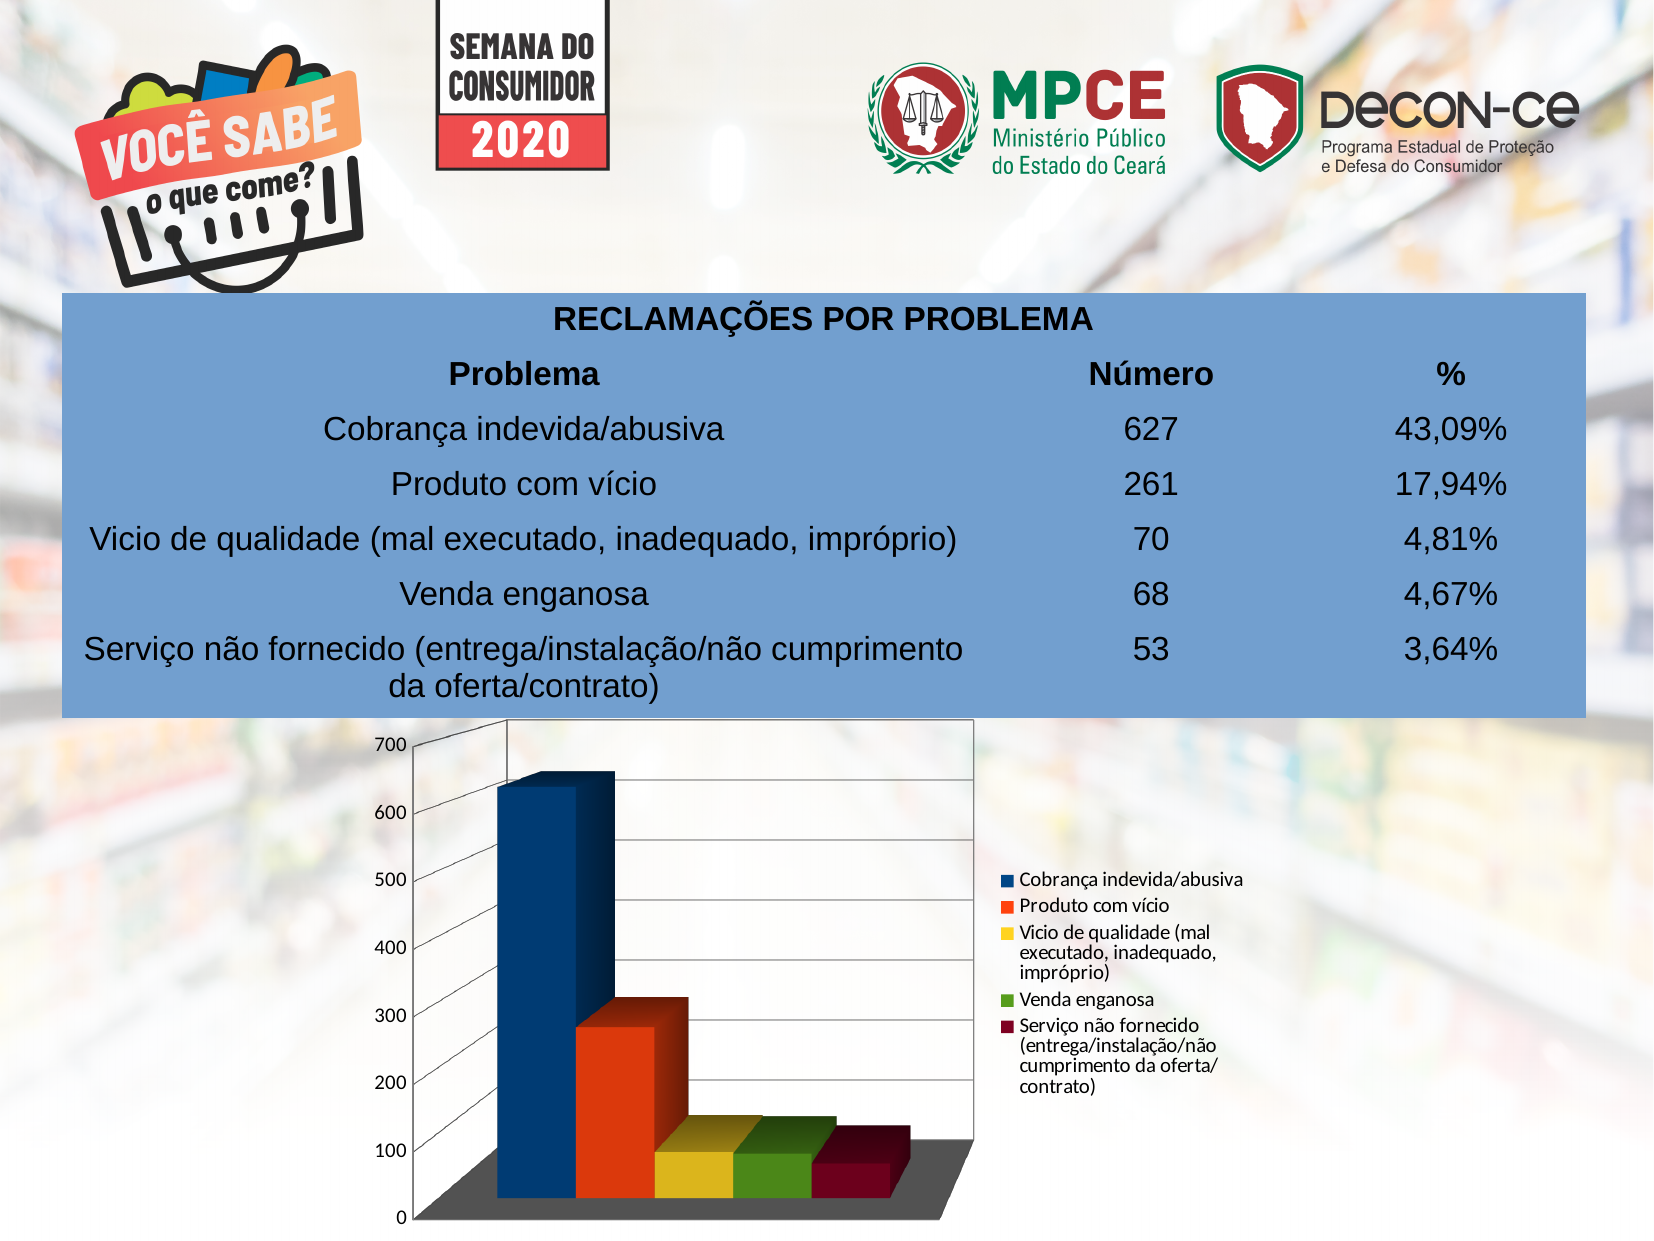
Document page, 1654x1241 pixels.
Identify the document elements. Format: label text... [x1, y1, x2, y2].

table_cell Venda enganosa [62, 568, 986, 623]
table_header RECLAMAÇÕES POR PROBLEMA [62, 293, 1586, 348]
table_cell 3,64% [1317, 623, 1586, 718]
table_cell Vicio de qualidade (mal executado, inadequado, impróprio) [62, 513, 986, 568]
table_cell 4,67% [1317, 568, 1586, 623]
table_cell 43,09% [1317, 403, 1586, 458]
table_cell 261 [986, 458, 1317, 513]
table_cell Serviço não fornecido (entrega/instalação/não cumprimento da oferta/contrato) [62, 623, 986, 718]
table_cell Produto com vício [62, 458, 986, 513]
table_cell 68 [986, 568, 1317, 623]
table_cell Cobrança indevida/abusiva [62, 403, 986, 458]
table_cell 70 [986, 513, 1317, 568]
chart [354, 708, 1300, 1240]
table_cell 53 [986, 623, 1317, 718]
table_cell 4,81% [1317, 513, 1586, 568]
table_cell % [1317, 348, 1586, 403]
table_cell Problema [62, 348, 986, 403]
table_cell 627 [986, 403, 1317, 458]
table_cell 17,94% [1317, 458, 1586, 513]
table_cell Número [986, 348, 1317, 403]
